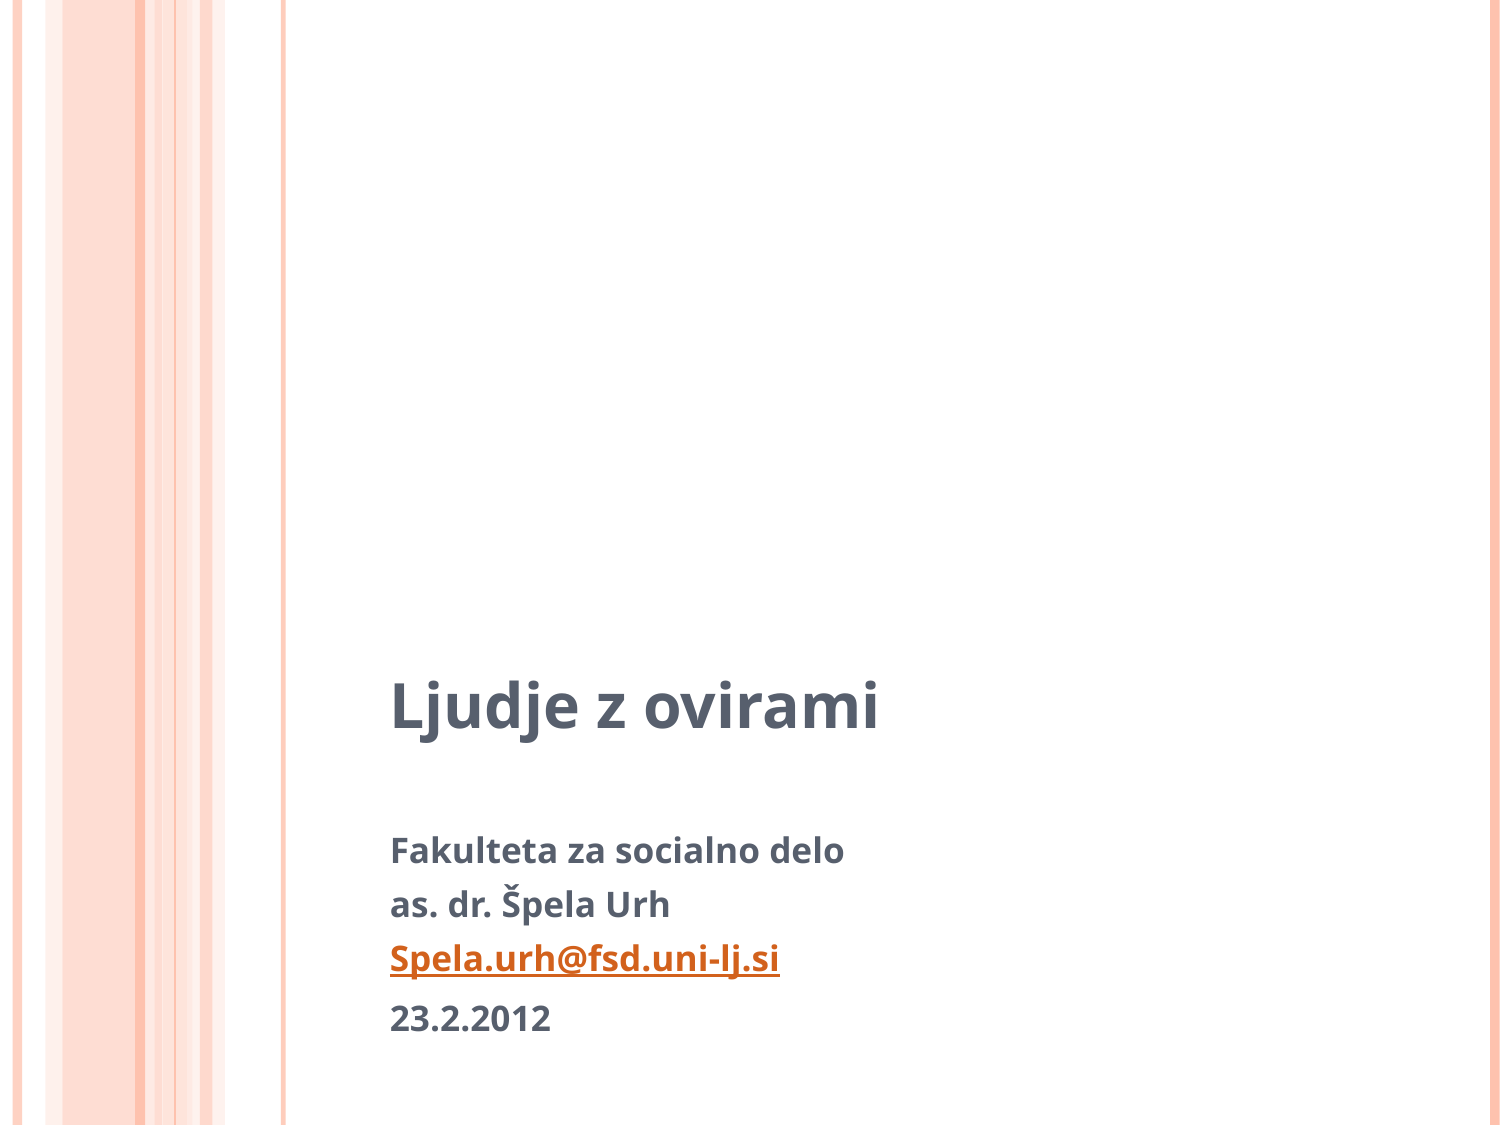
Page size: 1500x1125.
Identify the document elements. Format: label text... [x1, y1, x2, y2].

subtitle Fakulteta za socialno delo as. dr. Špela Urh Spela.urh@fsd.uni-lj.si 23.2.2012 [375, 820, 1388, 1046]
title Ljudje z ovirami [375, 512, 1388, 820]
